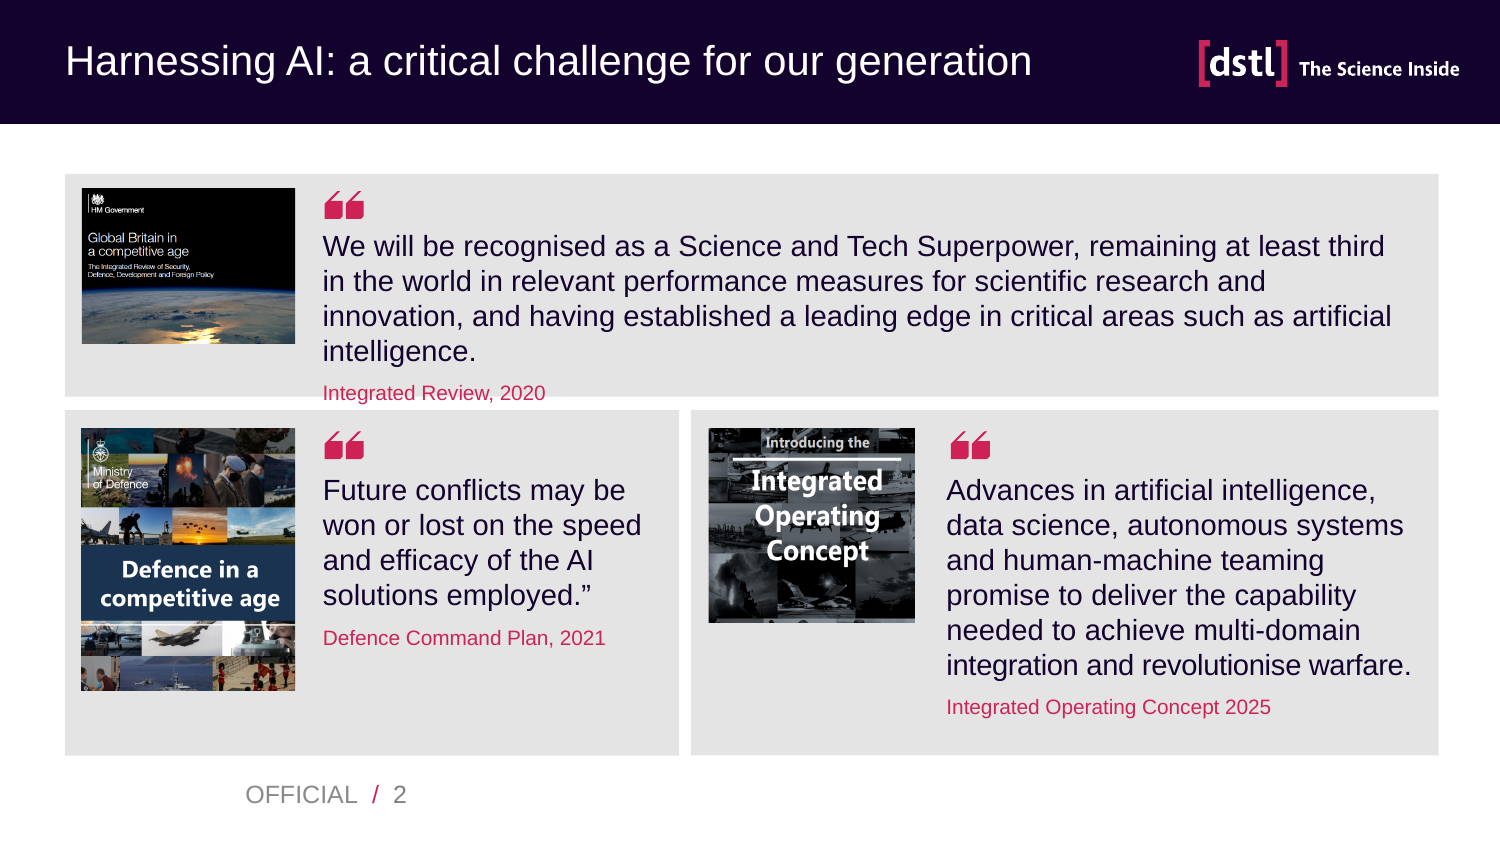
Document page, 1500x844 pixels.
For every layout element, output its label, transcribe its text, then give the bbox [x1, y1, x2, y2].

text_box [527, 388, 535, 397]
text_box [65, 410, 679, 756]
picture [324, 191, 364, 219]
text_box [65, 174, 1439, 397]
picture [81, 428, 296, 691]
text_box [342, 388, 389, 397]
text_box [425, 388, 433, 393]
text_box [390, 388, 412, 397]
picture [324, 431, 364, 460]
text_box [514, 388, 520, 397]
text_box [521, 388, 530, 397]
picture [708, 428, 915, 623]
text_box [691, 410, 1439, 755]
title Harnessing AI: a critical challenge for our generation [5, 8, 1129, 115]
text_box We will be recognised as a Science and Tech Superpower, remaining at least third in the world in relevant performance measures for scientific research and innovation, and having established a leading edge in critical areas such as artificial intelligence. Integrated Review, 2020 [160, 228, 1417, 388]
text_box Advances in artificial intelligence, data science, autonomous systems and human-machine teaming promise to deliver the capability needed to achieve multi-domain integration and revolutionise warfare. Integrated Operating Concept 2025 [784, 472, 1423, 752]
text_box OFFICIAL / 2 [230, 771, 1457, 816]
text_box Future conflicts may be won or lost on the speed and efficacy of the AI solutions employed.” Defence Command Plan, 2021 [160, 472, 668, 752]
text_box [414, 388, 423, 397]
text_box [326, 388, 341, 397]
picture [81, 188, 296, 344]
text_box [537, 388, 543, 397]
picture [950, 431, 990, 460]
text_box [431, 388, 507, 397]
text_box [504, 388, 512, 397]
